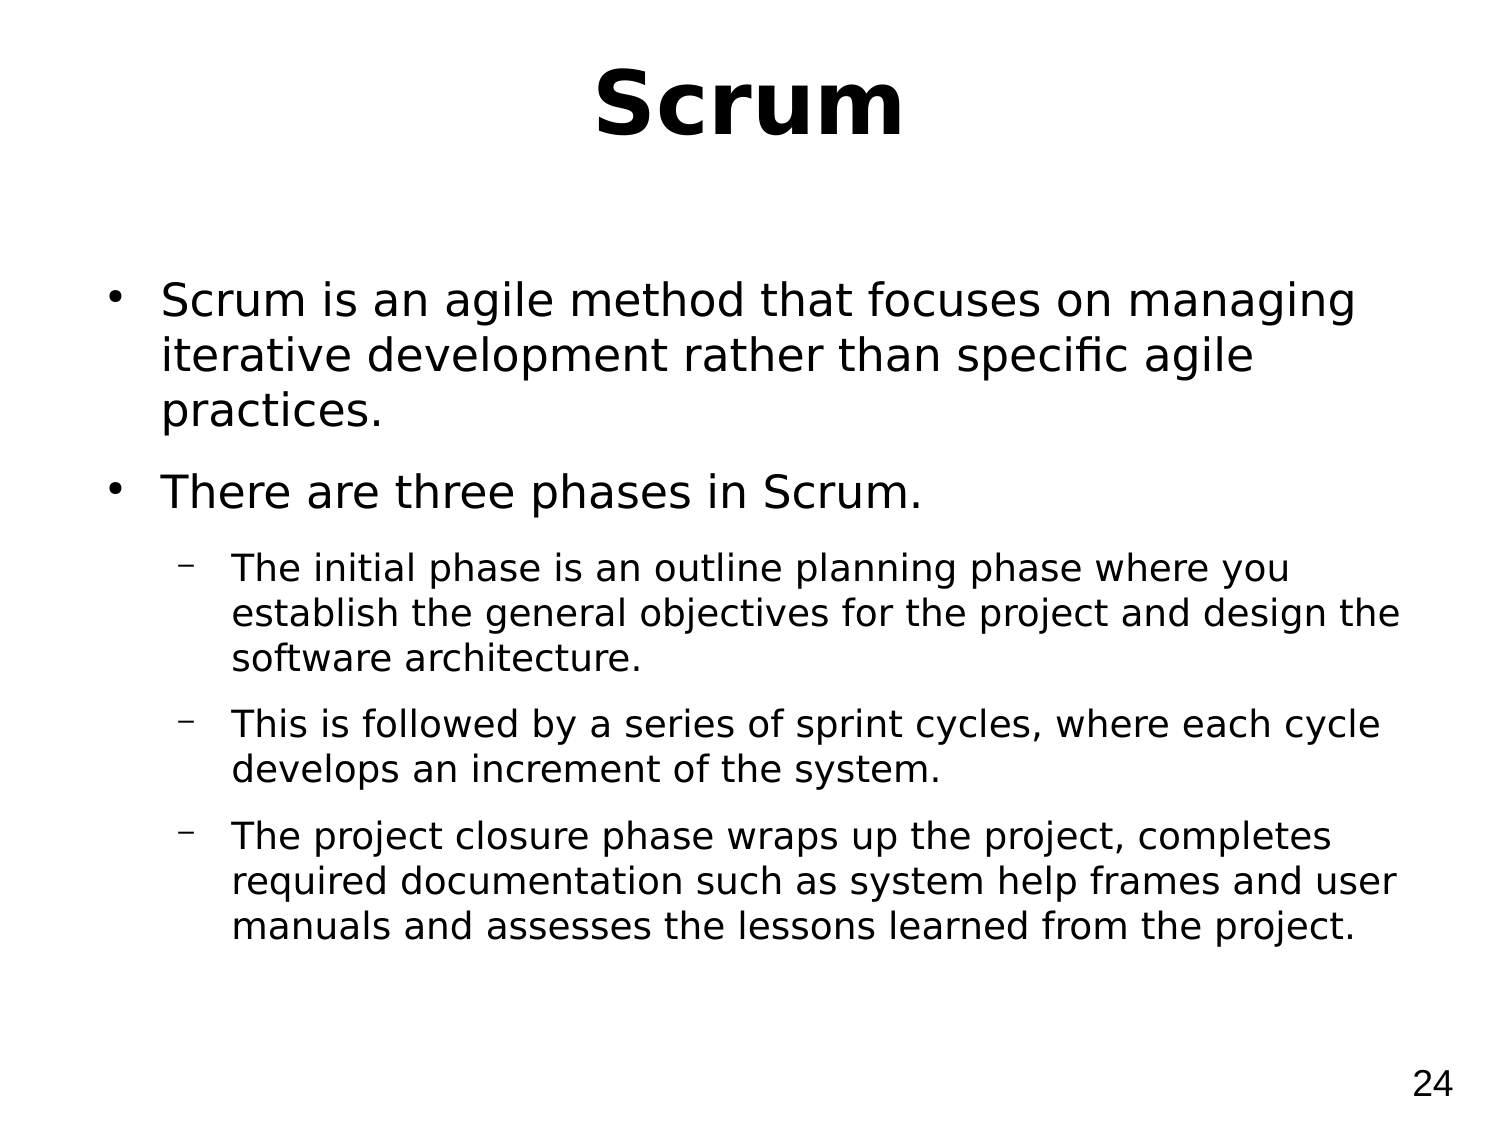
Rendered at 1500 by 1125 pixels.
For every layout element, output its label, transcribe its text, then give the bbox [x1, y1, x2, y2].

title Scrum [75, 33, 1425, 166]
list Scrum is an agile method that focuses on managing iterative development rather than specific agile practices. There are three phases in Scrum. The initial phase is an outline planning phase where you establish the general objectives for the project and design the software architecture. This is followed by a series of sprint cycles, where each cycle develops an increment of the system. The project closure phase wraps up the project, completes required documentation such as system help frames and user manuals and assesses the lessons learned from the project. [75, 263, 1425, 1063]
